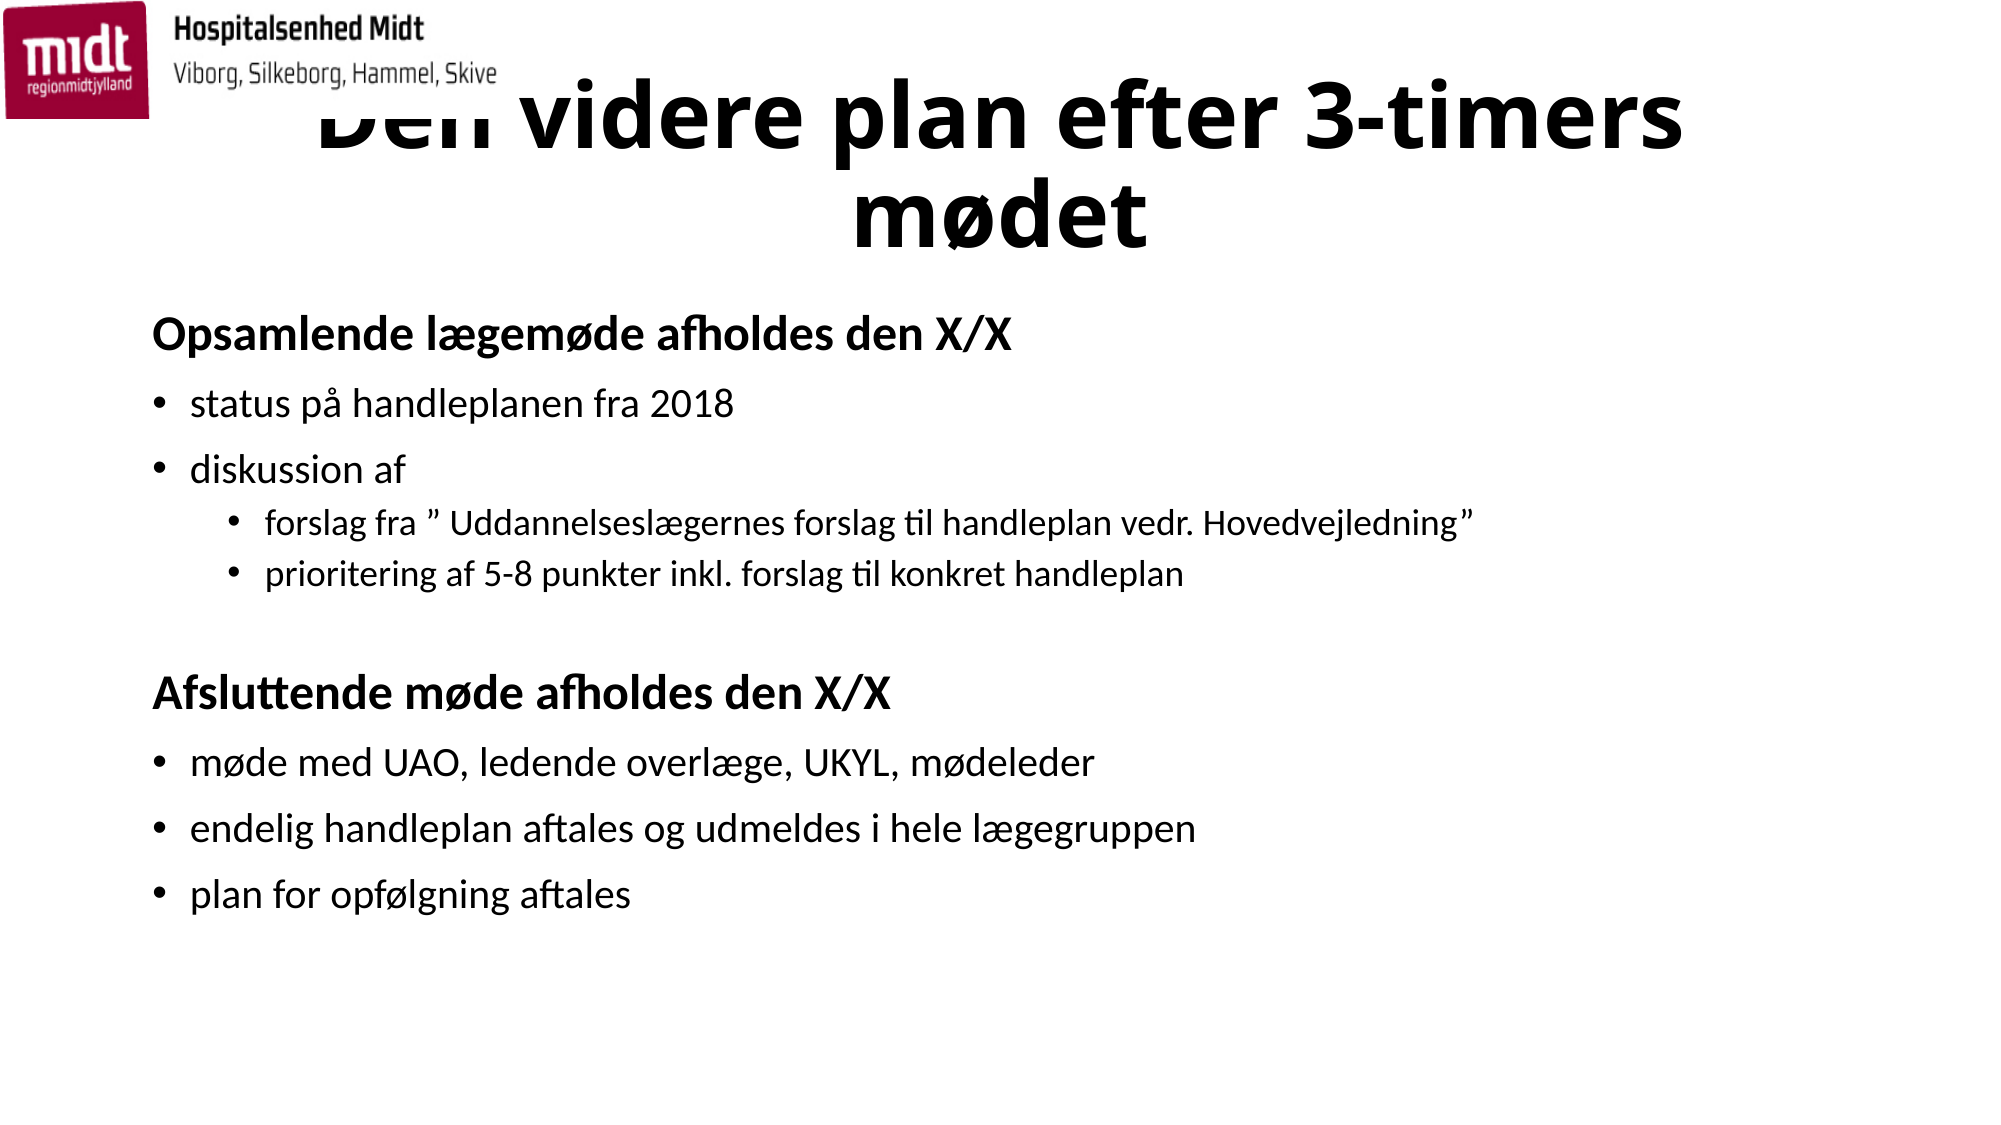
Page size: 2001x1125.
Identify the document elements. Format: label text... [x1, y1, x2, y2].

picture [0, 0, 510, 119]
list Opsamlende lægemøde afholdes den X/X status på handleplanen fra 2018 diskussion af forslag fra ” Uddannelseslægernes forslag til handleplan vedr. Hovedvejledning” prioritering af 5-8 punkter inkl. forslag til konkret handleplan Afsluttende møde afholdes den X/X møde med UAO, ledende overlæge, UKYL, mødeleder endelig handleplan aftales og udmeldes i hele lægegruppen plan for opfølgning aftales [137, 299, 1863, 1014]
title Den videre plan efter 3-timers mødet [137, 59, 1863, 278]
